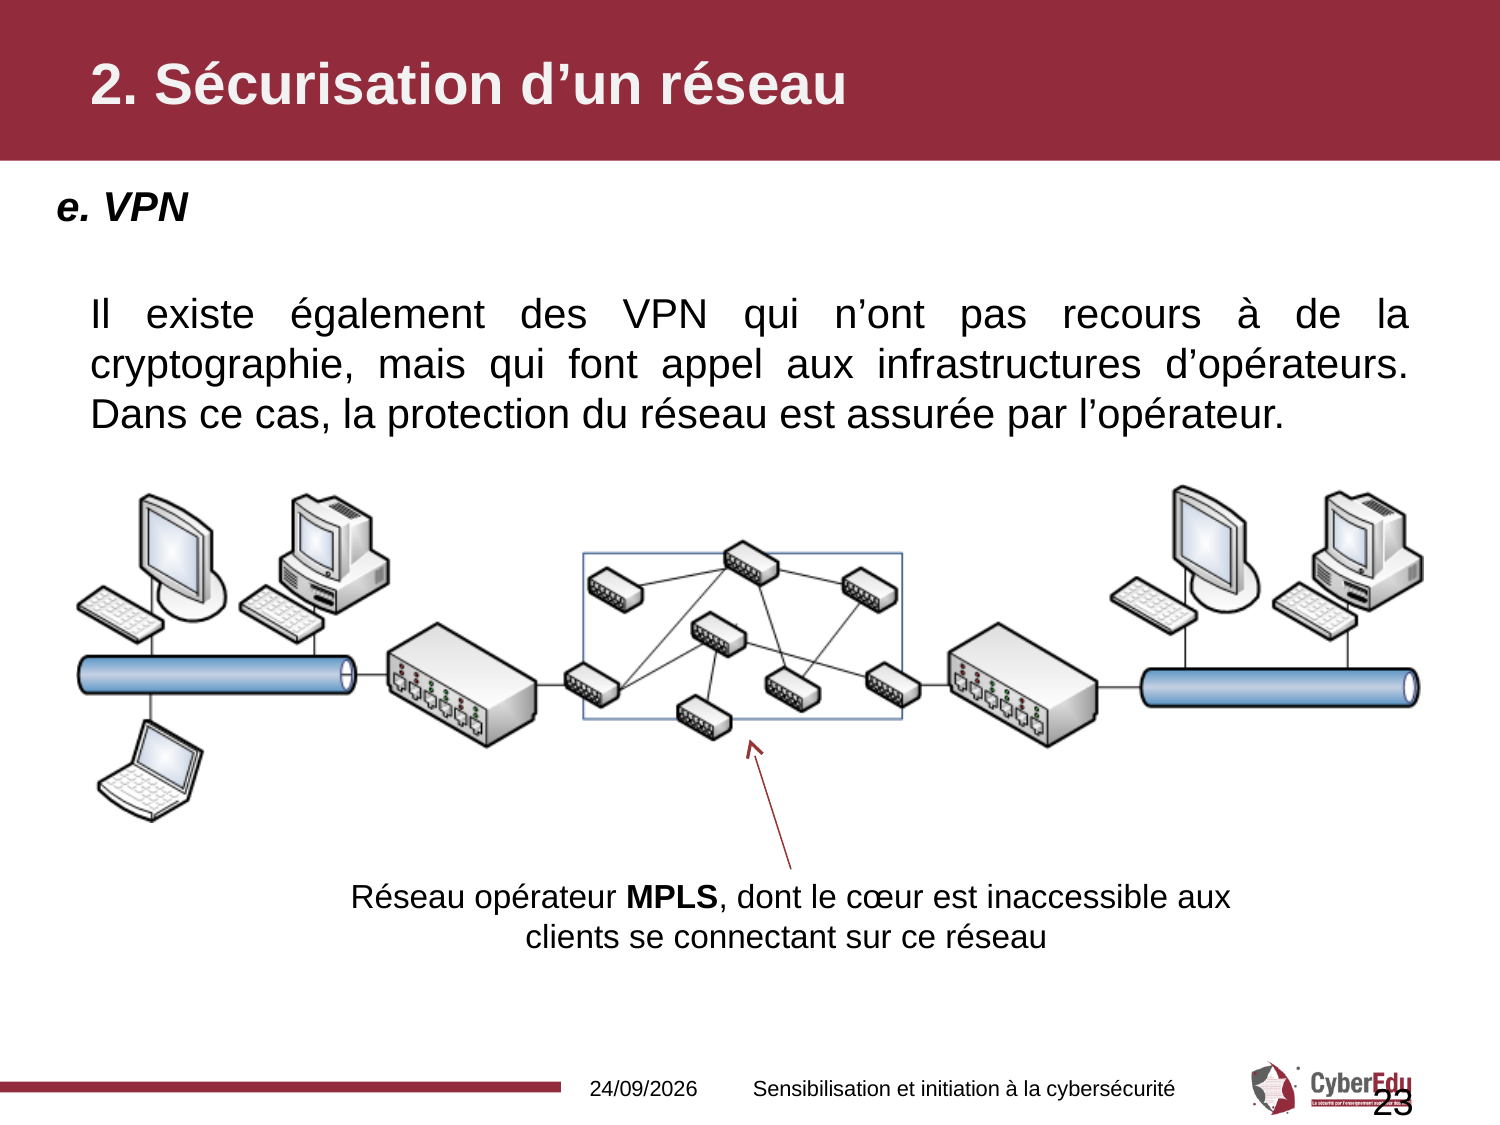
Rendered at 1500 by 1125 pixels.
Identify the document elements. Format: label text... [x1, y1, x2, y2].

title 2. Sécurisation d’un réseau [75, 1, 1425, 161]
text_box Réseau opérateur MPLS, dont le cœur est inaccessible aux clients se connectant sur ce réseau [330, 868, 1252, 963]
list Il existe également des VPN qui n’ont pas recours à de la cryptographie, mais qui font appel aux infrastructures d’opérateurs. Dans ce cas, la protection du réseau est assurée par l’opérateur. [75, 278, 1425, 1035]
footer Sensibilisation et initiation à la cybersécurité [738, 1057, 1236, 1118]
picture [76, 484, 1424, 823]
text_box e. VPN [41, 172, 1471, 268]
slide_number 15/11/2020 [561, 1057, 727, 1118]
picture [1246, 1060, 1412, 1115]
